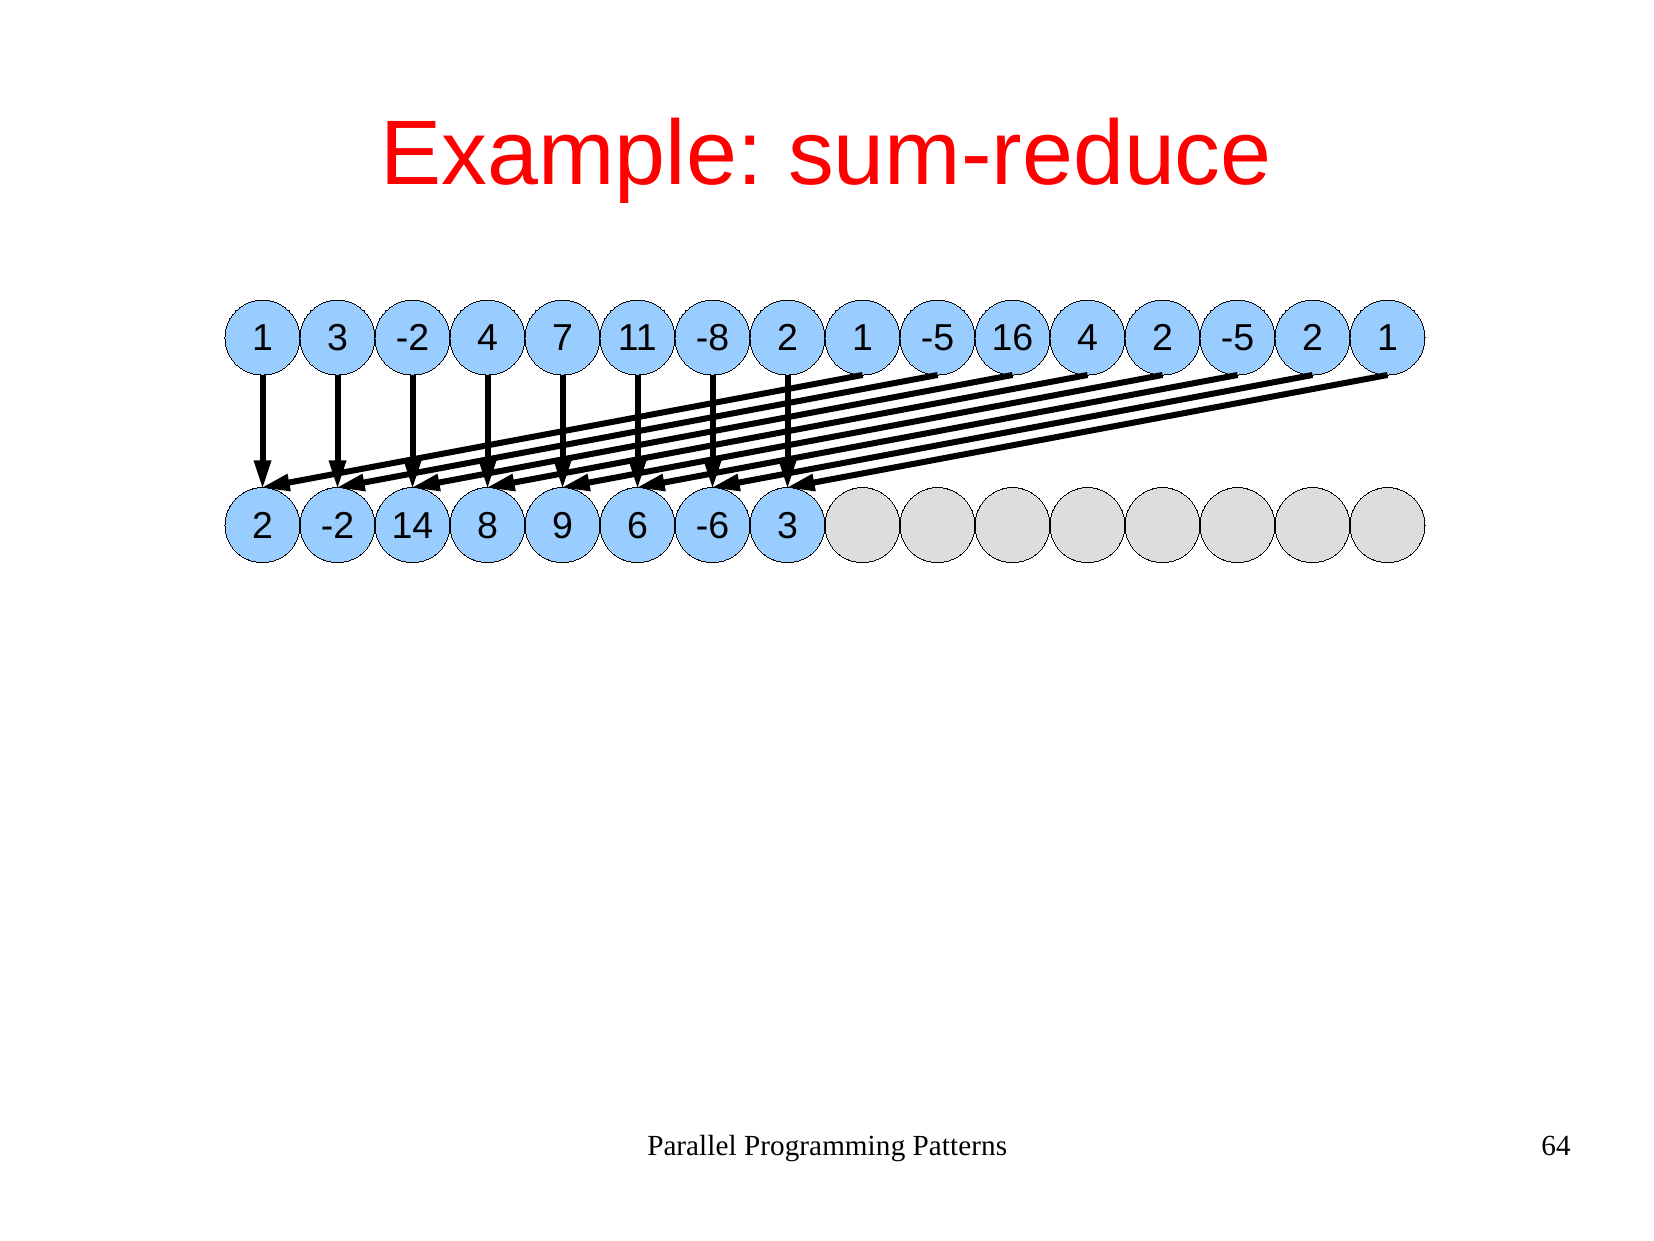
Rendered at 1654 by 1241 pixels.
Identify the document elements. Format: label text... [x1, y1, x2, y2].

text_box 6 [600, 487, 676, 563]
text_box 4 [450, 300, 526, 375]
text_box -5 [900, 300, 976, 376]
text_box 14 [375, 487, 451, 563]
text_box 2 [1125, 300, 1201, 376]
text_box 1 [825, 300, 901, 376]
text_box -5 [1200, 300, 1276, 376]
text_box -8 [675, 300, 751, 375]
text_box -6 [675, 487, 751, 563]
text_box 7 [525, 300, 601, 375]
text_box [825, 487, 1426, 563]
text_box 2 [1275, 300, 1351, 376]
text_box 8 [450, 487, 526, 563]
text_box 3 [750, 487, 826, 563]
text_box 1 [224, 300, 301, 375]
text_box 1 [1350, 300, 1426, 376]
text_box 16 [975, 300, 1051, 376]
text_box 2 [224, 487, 301, 563]
text_box 2 [750, 300, 826, 375]
text_box 11 [600, 300, 676, 375]
text_box 9 [525, 487, 601, 563]
title Example: sum-reduce [82, 49, 1571, 257]
text_box -2 [375, 300, 451, 375]
text_box -2 [300, 487, 376, 563]
text_box 4 [1050, 300, 1126, 376]
text_box 3 [300, 300, 376, 375]
